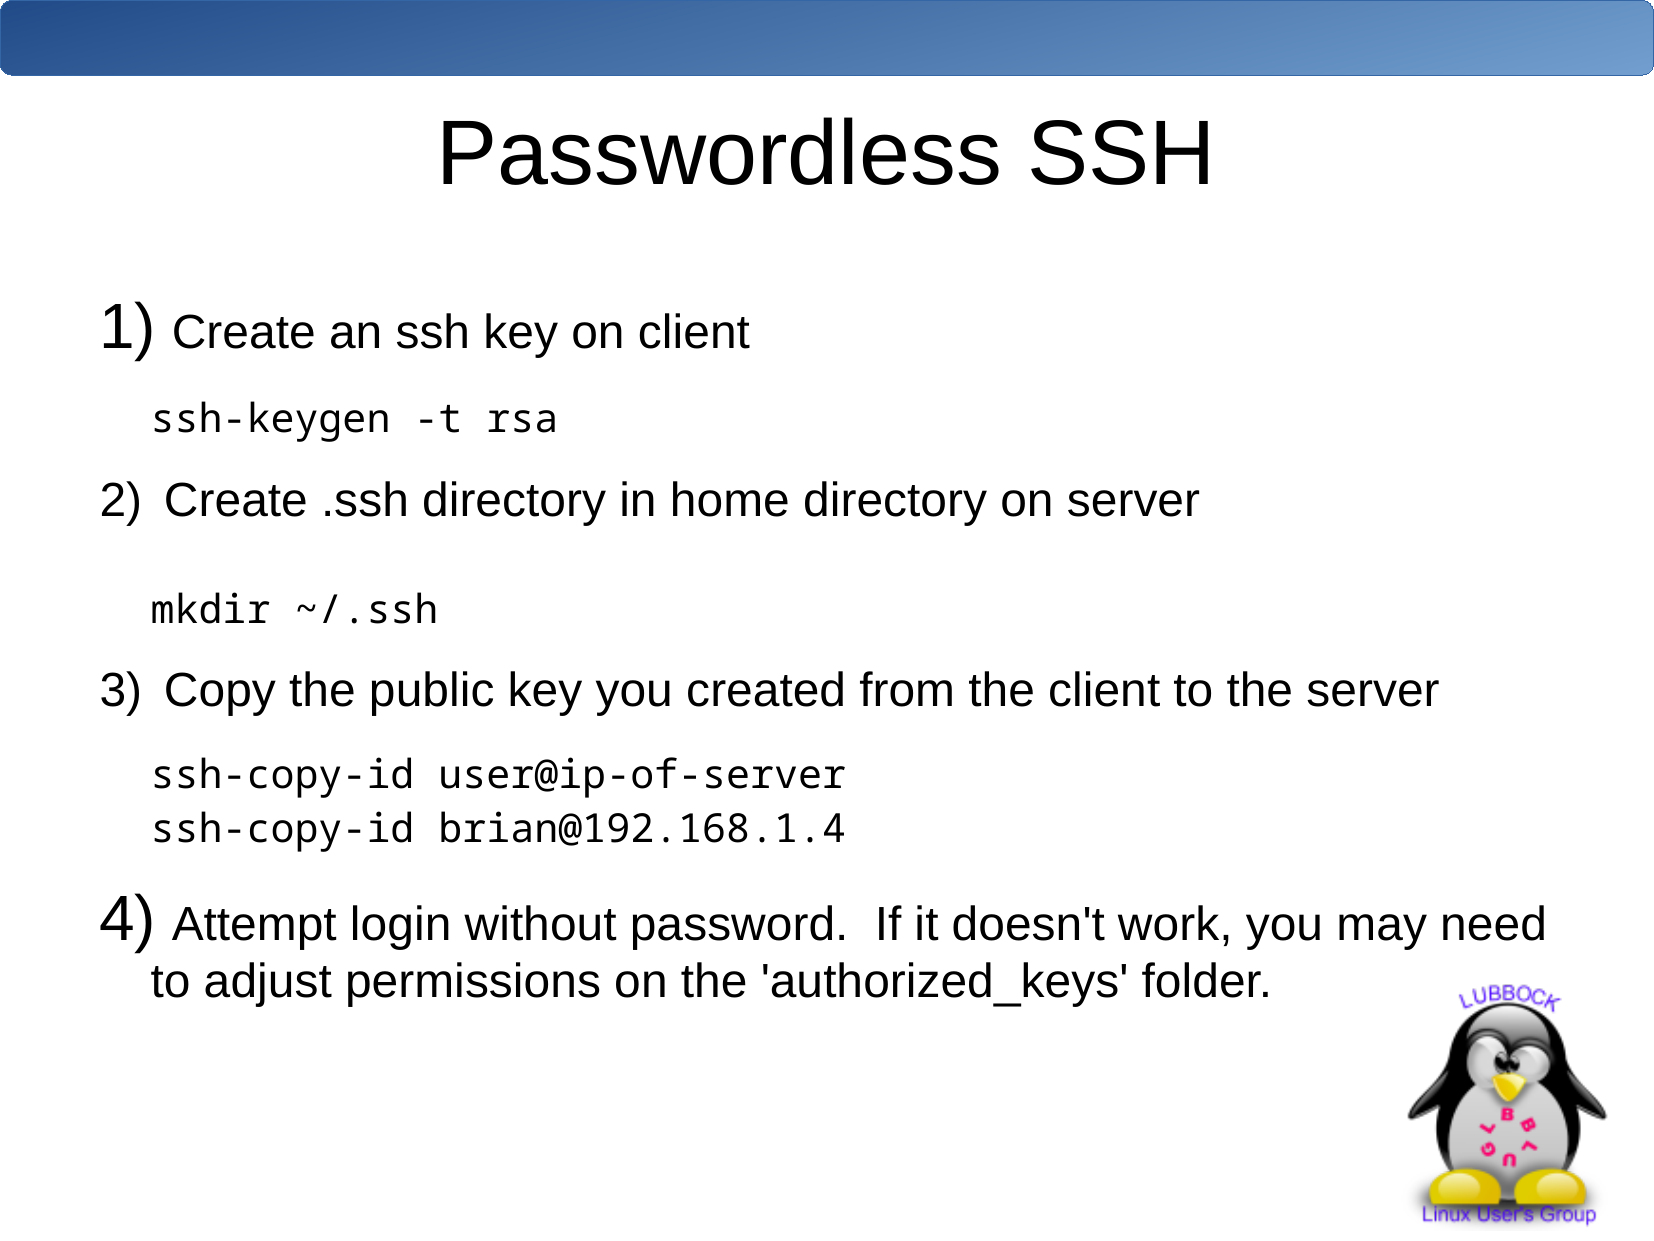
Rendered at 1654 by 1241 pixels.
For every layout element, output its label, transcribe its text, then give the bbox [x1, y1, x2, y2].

title Passwordless SSH [82, 76, 1571, 257]
list Create an ssh key on client ssh-keygen -t rsa Create .ssh directory in home directory on server mkdir ~/.ssh Copy the public key you created from the client to the server ssh-copy-id user@ip-of-server ssh-copy-id brian@192.168.1.4 Attempt login without password. If it doesn't work, you may need to adjust permissions on the 'authorized_keys' folder. [82, 290, 1571, 1010]
picture [1380, 974, 1636, 1231]
text_box [0, 0, 1654, 76]
